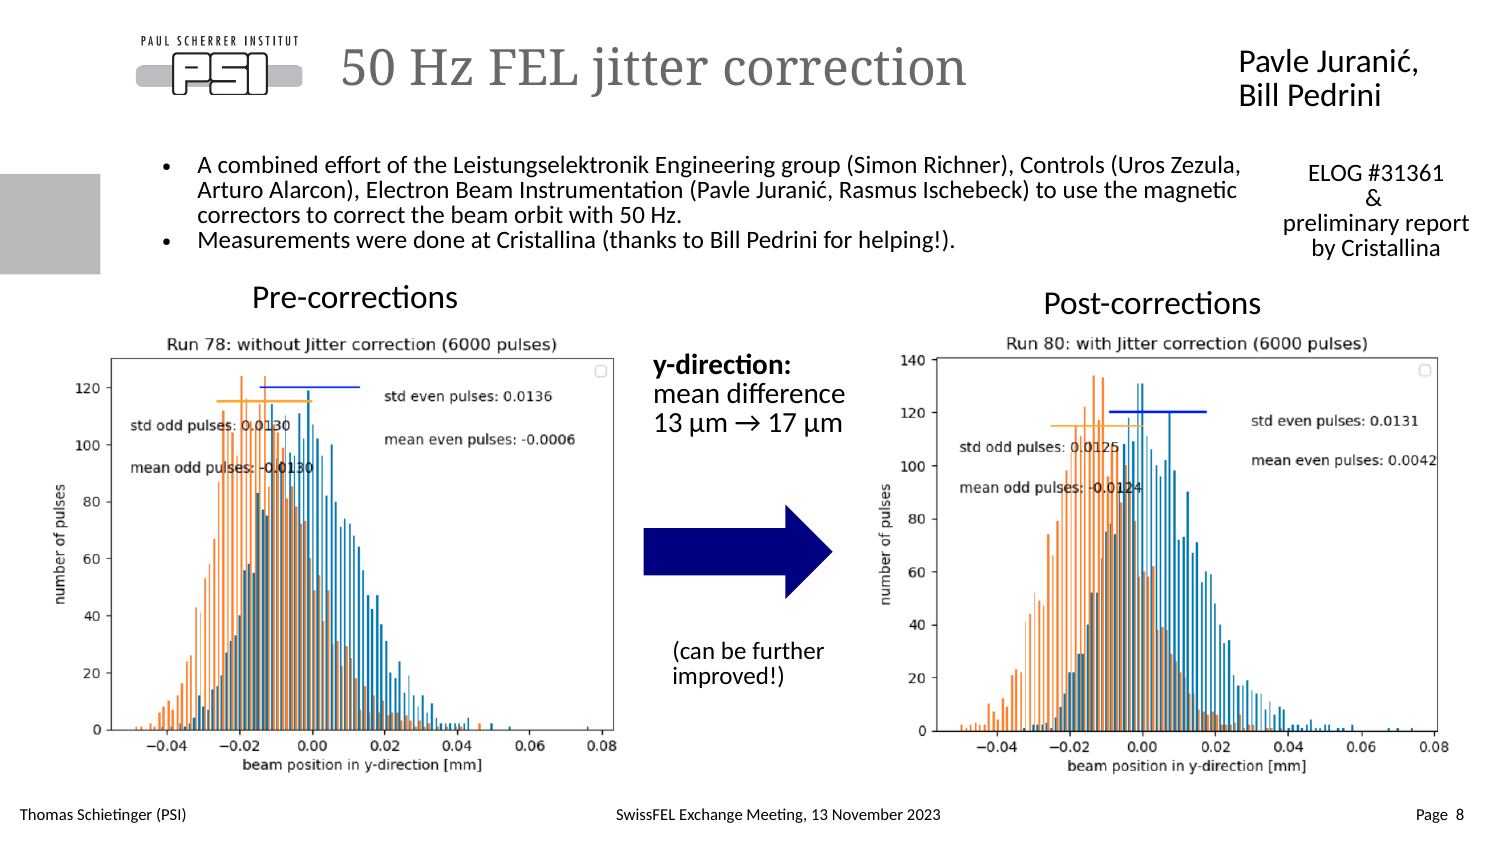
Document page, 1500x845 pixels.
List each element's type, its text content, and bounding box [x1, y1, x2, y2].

title 50 Hz FEL jitter correction [340, 35, 1442, 98]
text_box [643, 504, 833, 599]
text_box Pavle Juranić, Bill Pedrini [1223, 40, 1435, 122]
text_box (can be further improved!) [657, 633, 846, 698]
picture [30, 326, 677, 792]
text_box A combined effort of the Leistungselektronik Engineering group (Simon Richner), Controls (Uros Zezula, Arturo Alarcon), Electron Beam Instrumentation (Pavle Juranić, Rasmus Ischebeck) to use the magnetic correctors to correct the beam orbit with 50 Hz. Measurements were done at Cristallina (thanks to Bill Pedrini for helping!). [147, 147, 1296, 263]
picture [870, 325, 1480, 783]
text_box Pre-corrections [237, 276, 474, 325]
text_box ELOG #31361 & preliminary report by Cristallina [1268, 155, 1498, 271]
text_box Post-corrections [1028, 282, 1277, 331]
text_box y-direction: mean difference 13 µm → 17 µm [638, 344, 861, 448]
